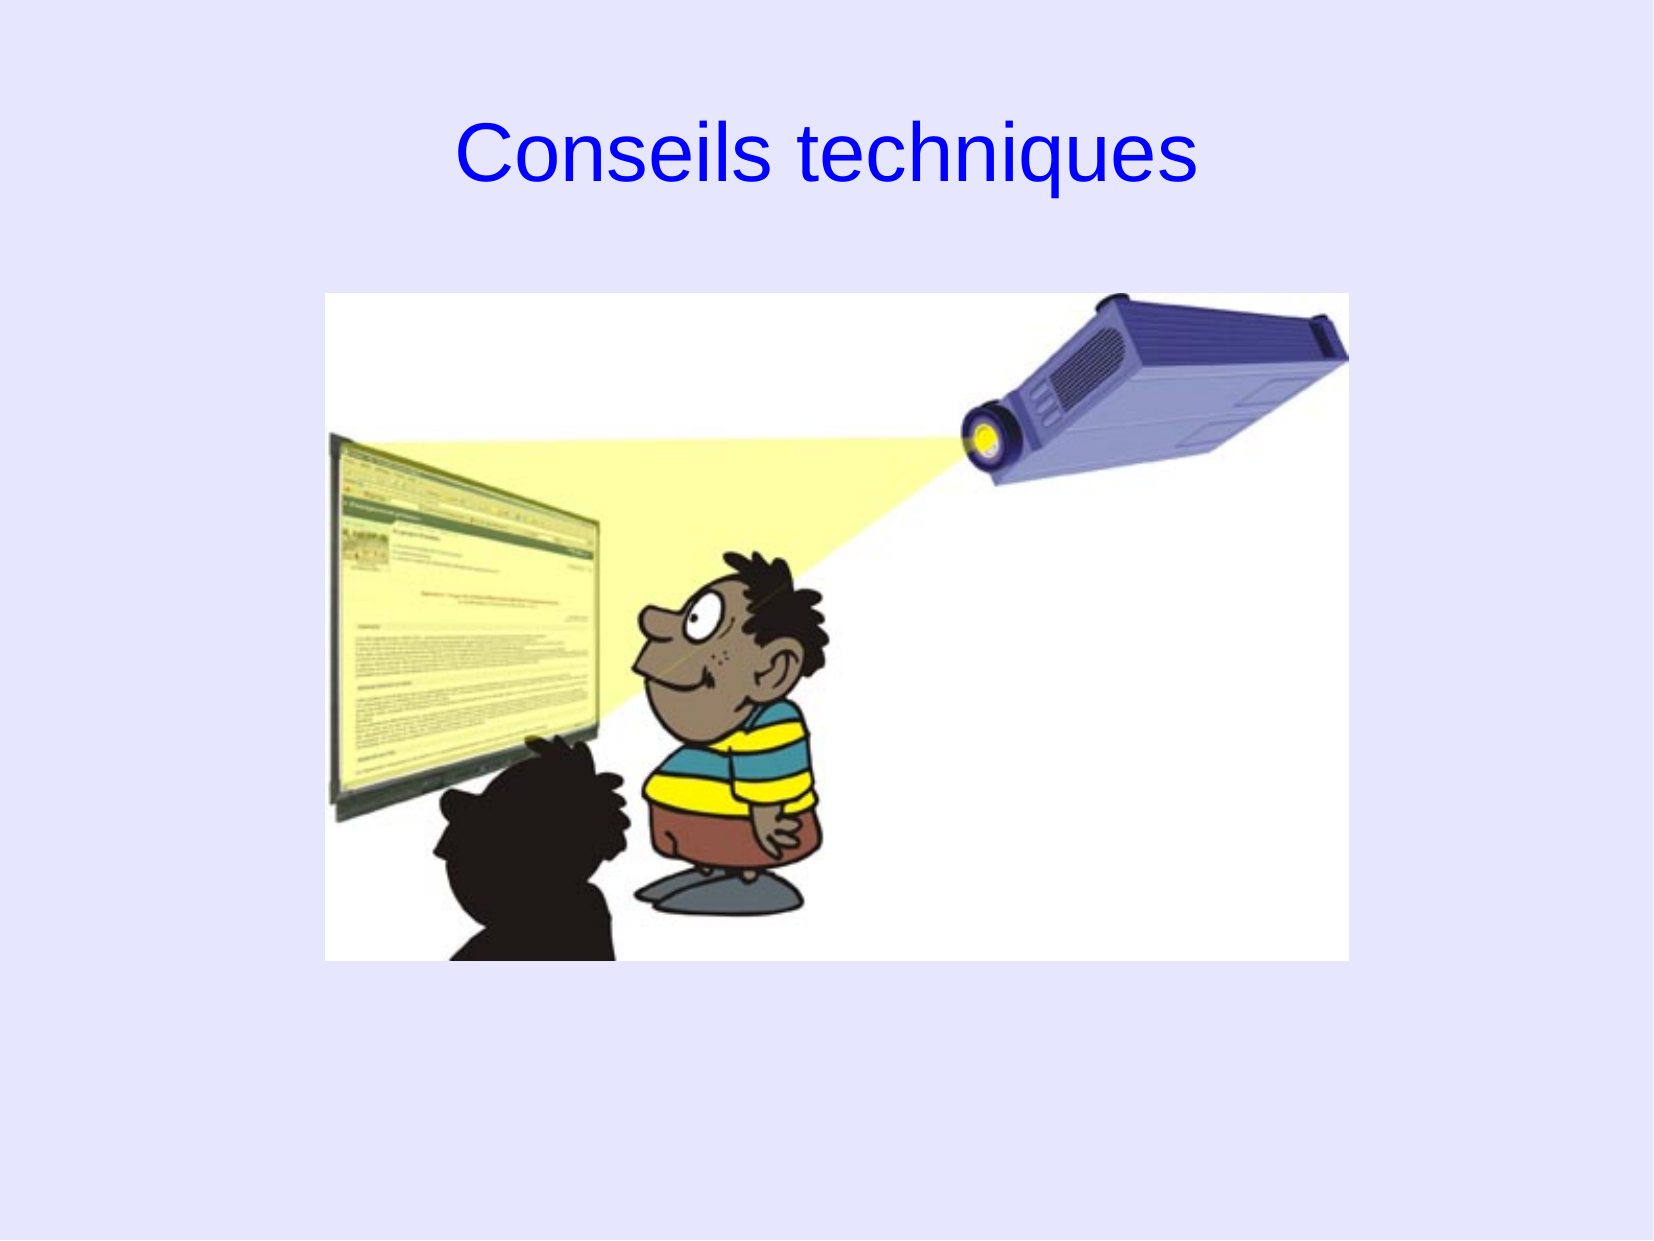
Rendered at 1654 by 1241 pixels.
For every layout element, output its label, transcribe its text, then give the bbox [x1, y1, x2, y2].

title Conseils techniques [82, 56, 1571, 250]
subtitle [82, 290, 1571, 1109]
picture [325, 293, 1349, 961]
